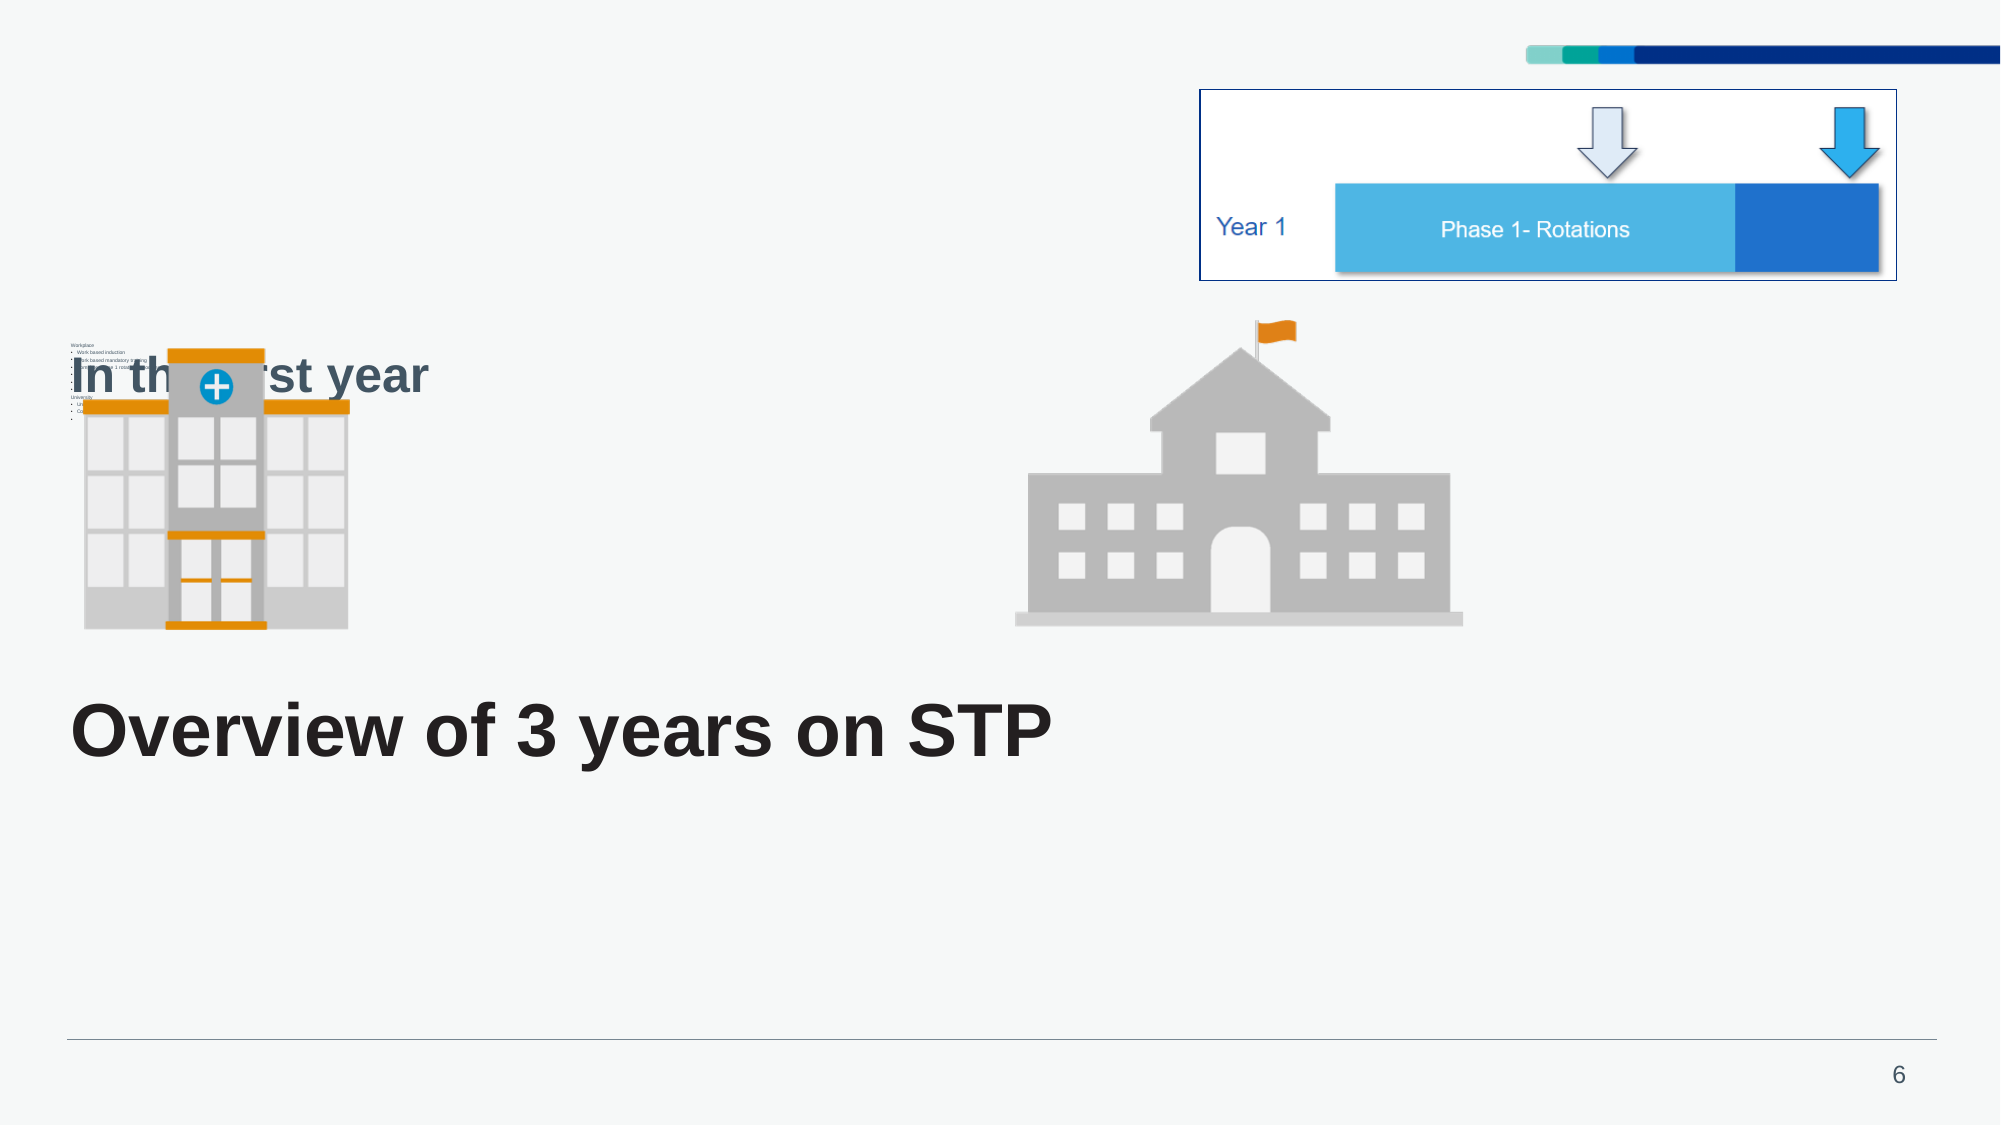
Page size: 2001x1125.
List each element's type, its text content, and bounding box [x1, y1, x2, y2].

list Workplace Work based induction Work based mandatory training Complete phase 1 rotational modules University University modules - titles in MSc may not be exactly identical to the work based modules shown in the e-portfolio Complete MSc examinations in May/June [76, 671, 1942, 1031]
title Overview of 3 years on STP [70, 70, 1942, 213]
picture [999, 300, 1477, 637]
picture [1200, 90, 1896, 280]
list In the first year [70, 244, 1884, 321]
picture [76, 341, 356, 637]
